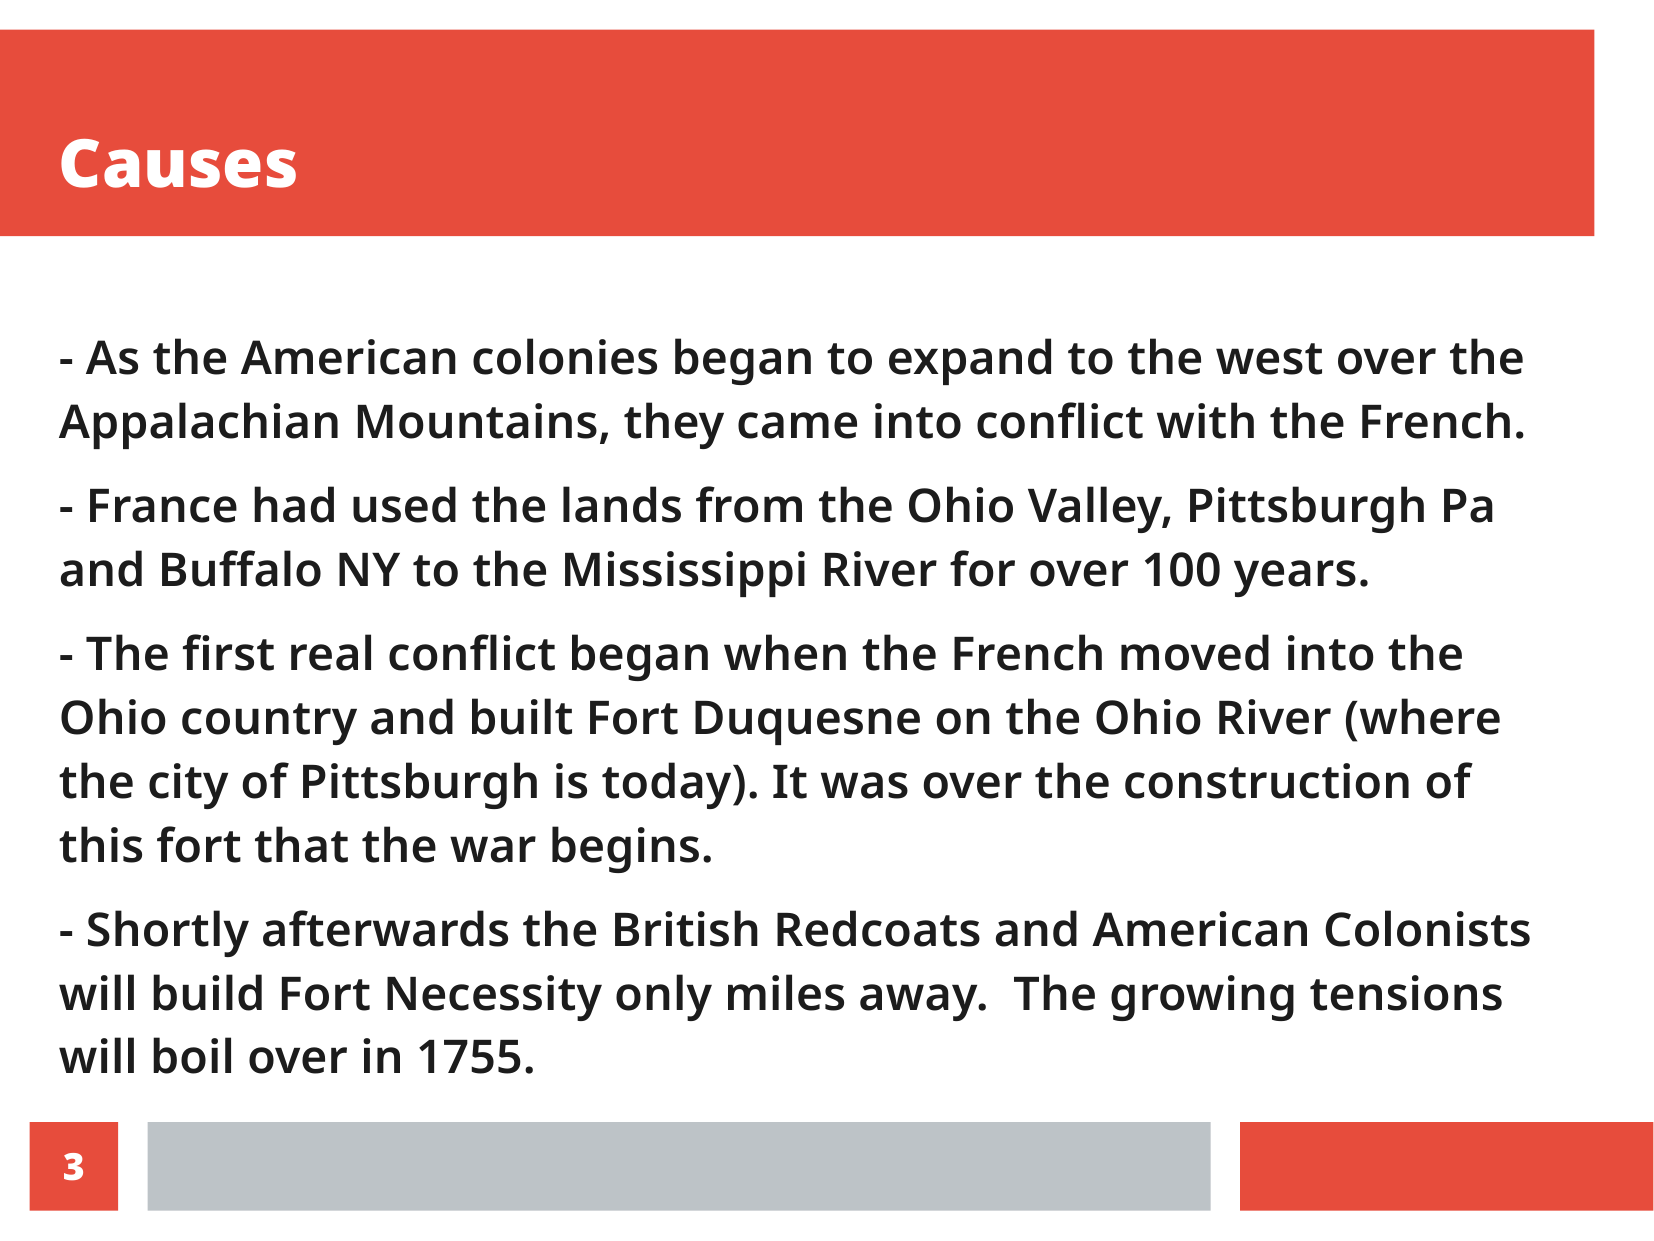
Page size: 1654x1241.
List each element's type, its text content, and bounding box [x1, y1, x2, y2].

title Causes [59, 59, 1595, 207]
list - As the American colonies began to expand to the west over the Appalachian Mountains, they came into conflict with the French. - France had used the lands from the Ohio Valley, Pittsburgh Pa and Buffalo NY to the Mississippi River for over 100 years. - The first real conflict began when the French moved into the Ohio country and built Fort Duquesne on the Ohio River (where the city of Pittsburgh is today). It was over the construction of this fort that the war begins. - Shortly afterwards the British Redcoats and American Colonists will build Fort Necessity only miles away. The growing tensions will boil over in 1755. [59, 324, 1565, 1093]
